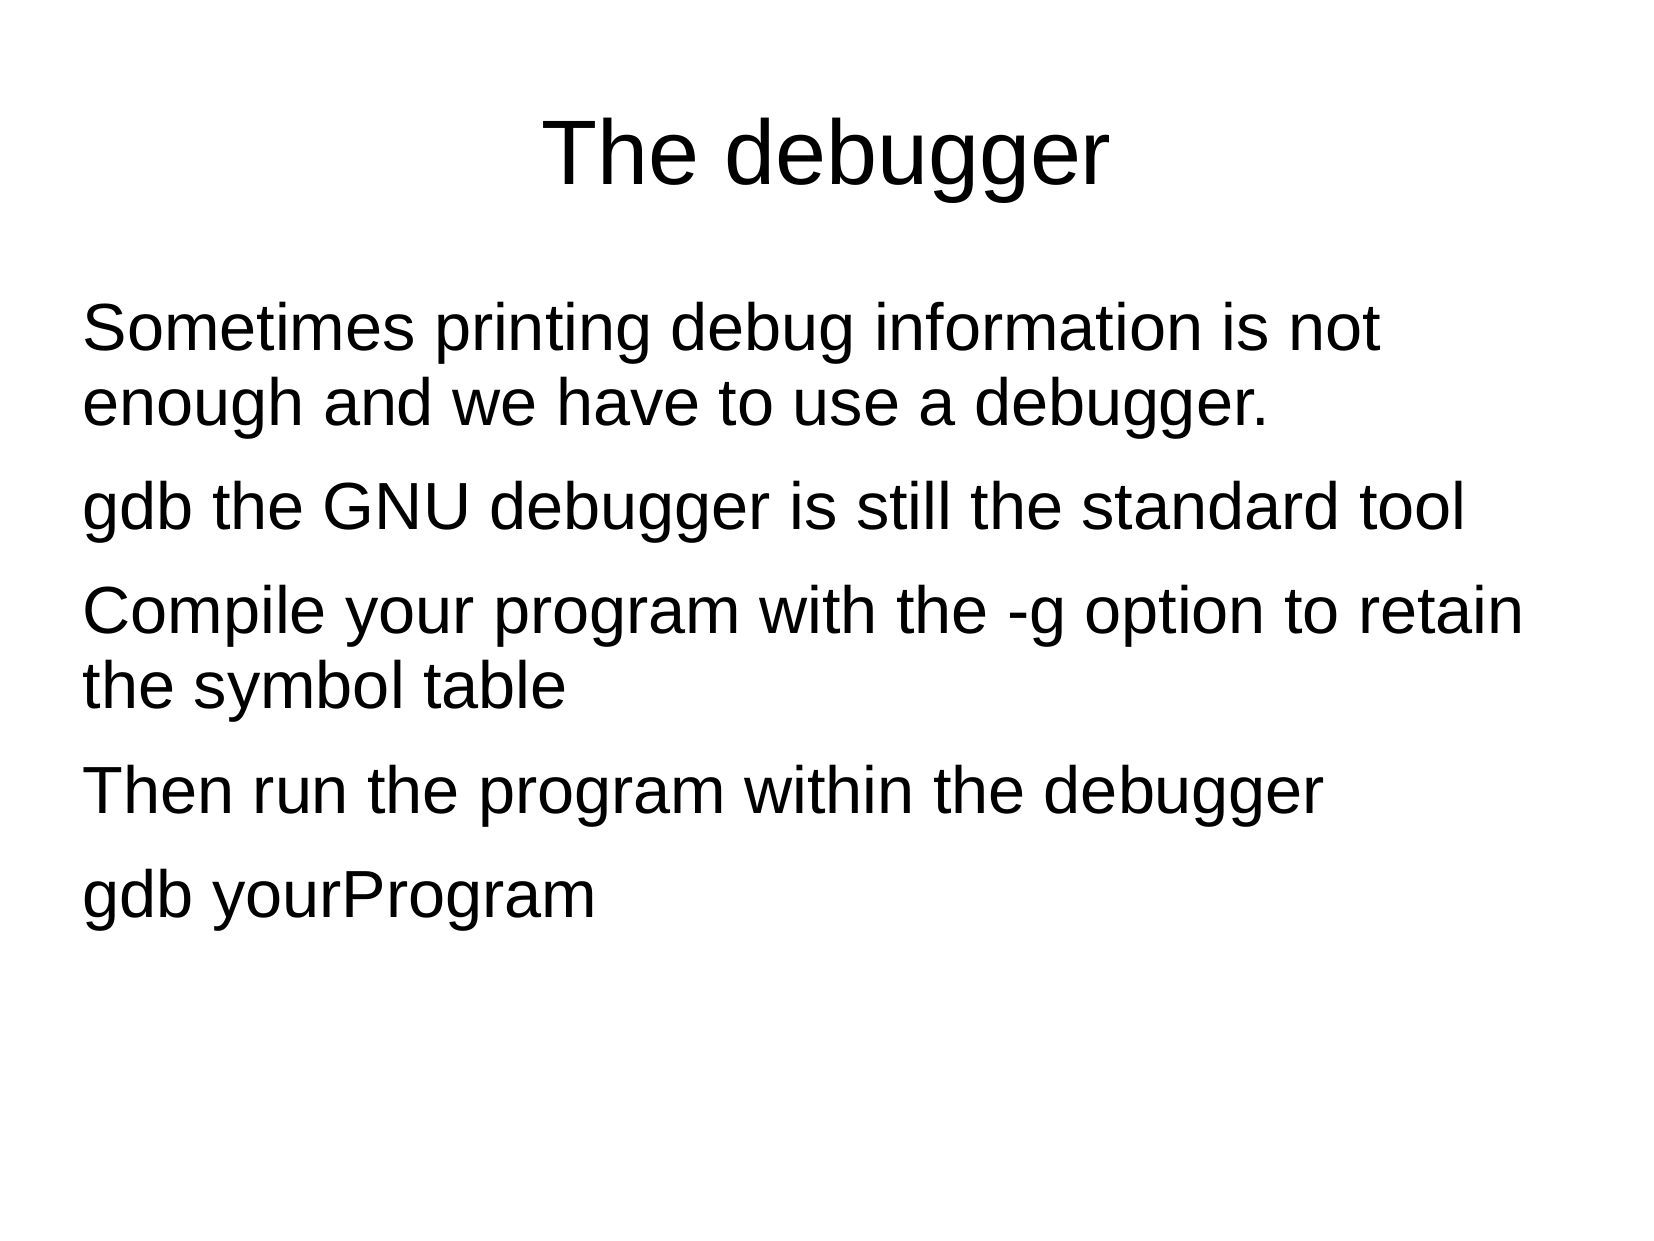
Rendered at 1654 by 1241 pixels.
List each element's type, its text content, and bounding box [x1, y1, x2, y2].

list Sometimes printing debug information is not enough and we have to use a debugger. gdb the GNU debugger is still the standard tool Compile your program with the -g option to retain the symbol table Then run the program within the debugger gdb yourProgram [82, 290, 1571, 1010]
title The debugger [82, 49, 1571, 257]
